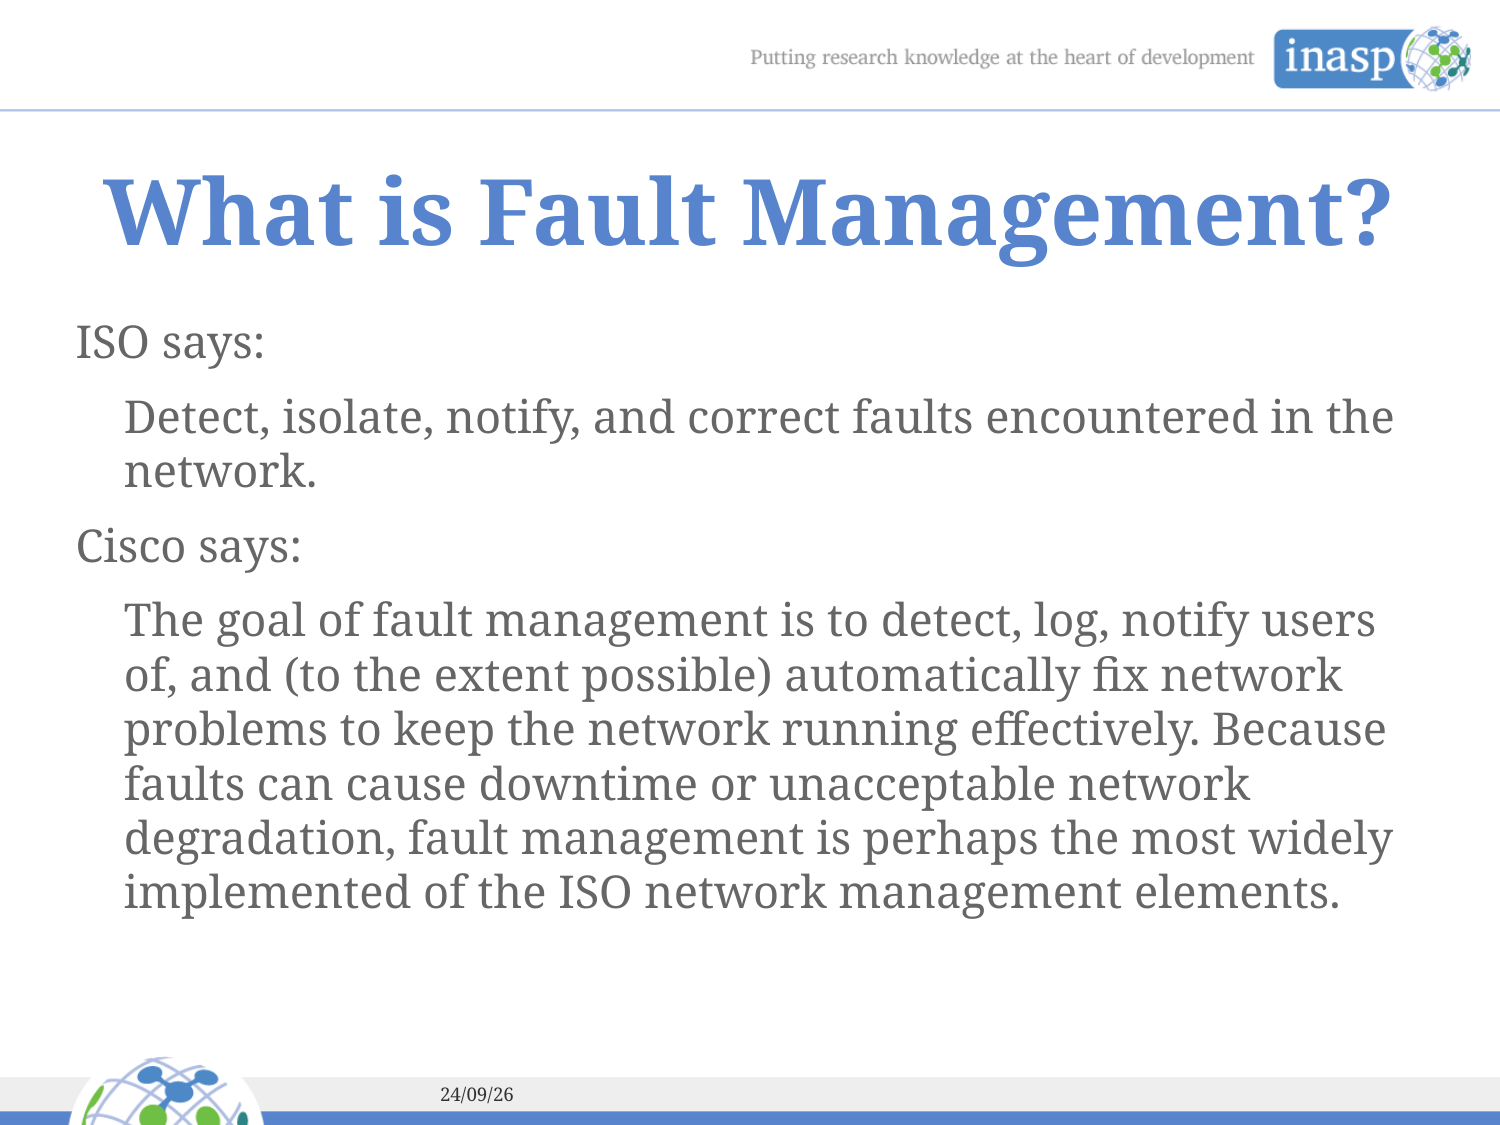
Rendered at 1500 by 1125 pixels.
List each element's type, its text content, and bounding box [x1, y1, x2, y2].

picture [0, 0, 1500, 1125]
list ISO says: Detect, isolate, notify, and correct faults encountered in the network. Cisco says: The goal of fault management is to detect, log, notify users of, and (to the extent possible) automatically fix network problems to keep the network running effectively. Because faults can cause downtime or unacceptable network degradation, fault management is perhaps the most widely implemented of the ISO network management elements. [75, 313, 1426, 967]
title What is Fault Management? [75, 129, 1426, 313]
